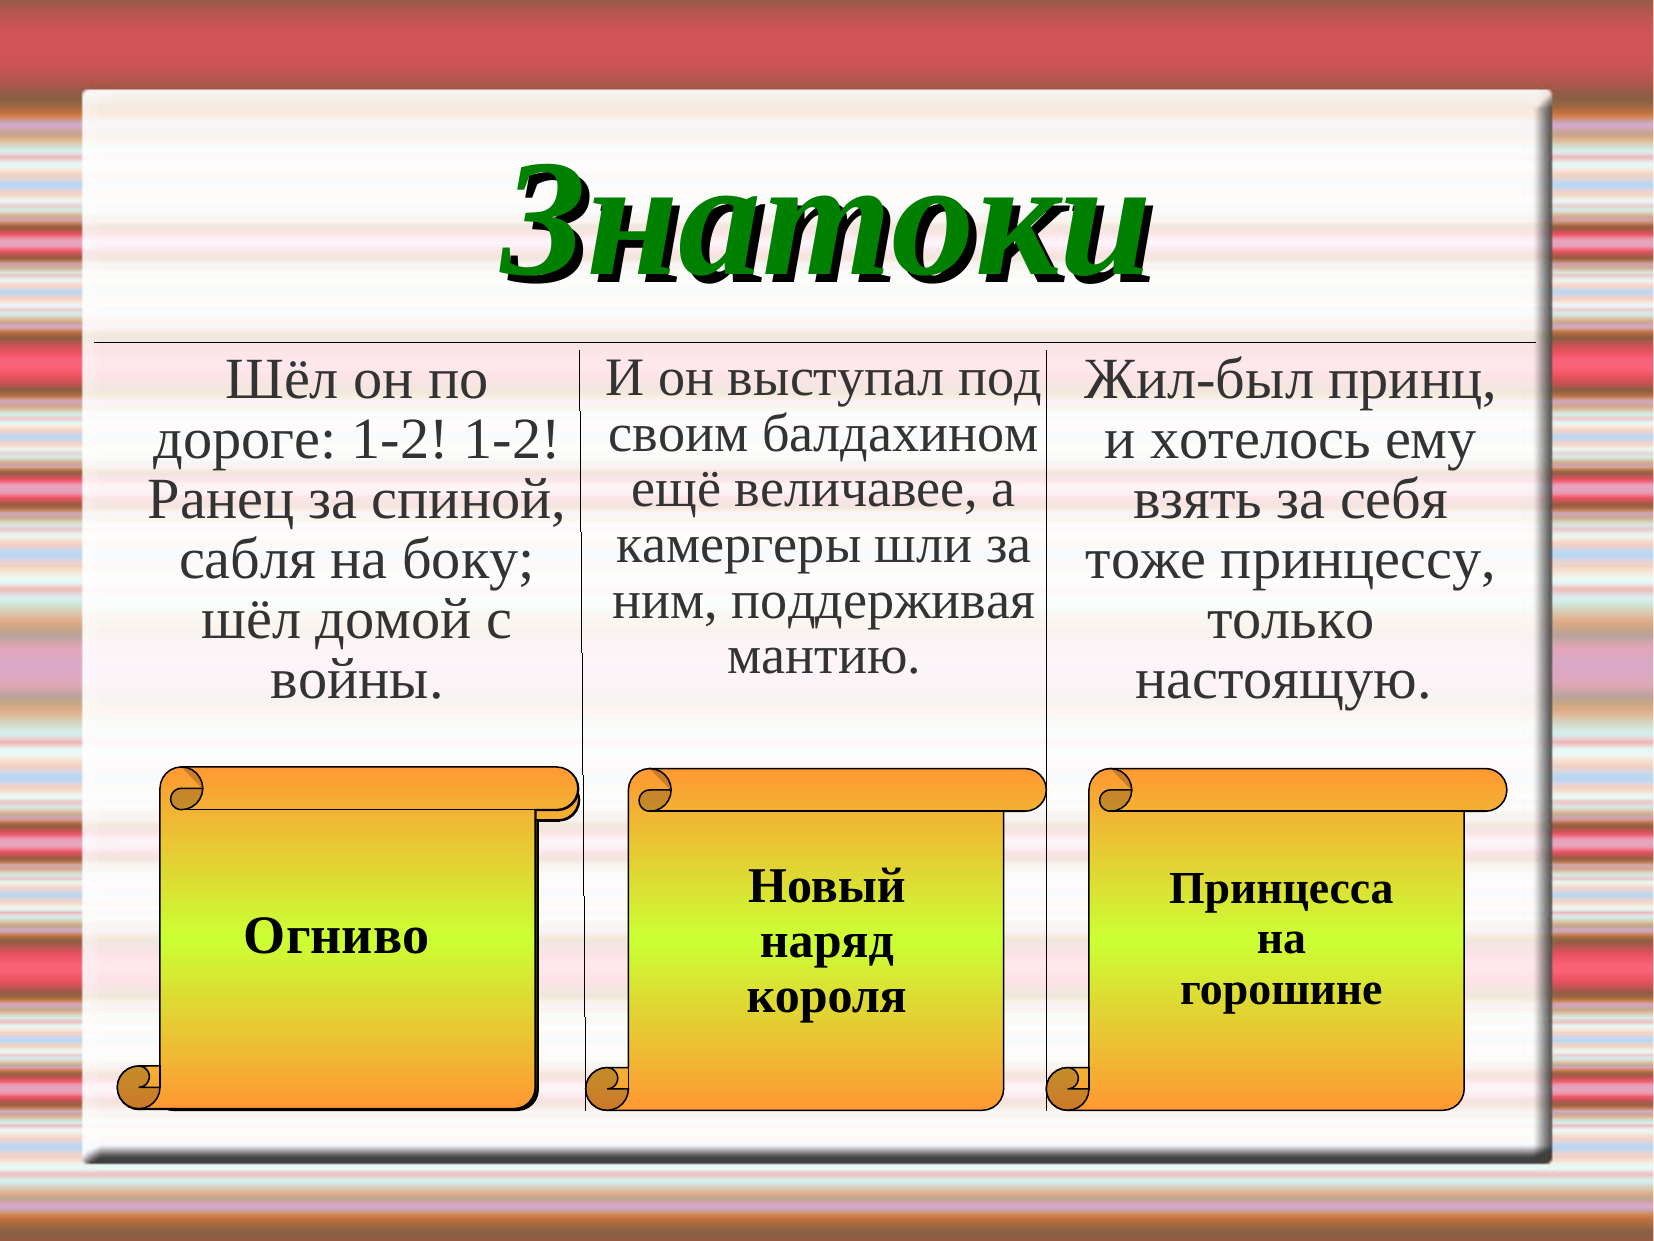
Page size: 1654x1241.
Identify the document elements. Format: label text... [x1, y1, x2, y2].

text_box Огниво [212, 897, 461, 993]
picture [0, 0, 1654, 1241]
text_box [586, 768, 1046, 1111]
text_box [1047, 768, 1507, 1111]
list Жил-был принц, и хотелось ему взять за себя тоже принцессу, только настоящую. [1068, 350, 1514, 724]
text_box Новый наряд короля [673, 850, 981, 1071]
text_box Принцесса на горошине [1145, 855, 1418, 1026]
title Знатоки [121, 114, 1534, 322]
list Шёл он по дороге: 1-2! 1-2! Ранец за спиной, сабля на боку; шёл домой с войны. [134, 350, 580, 724]
list И он выступал под своим балдахином ещё величавее, а камергеры шли за ним, поддерживая мантию. [601, 350, 1046, 724]
text_box [117, 766, 580, 1111]
